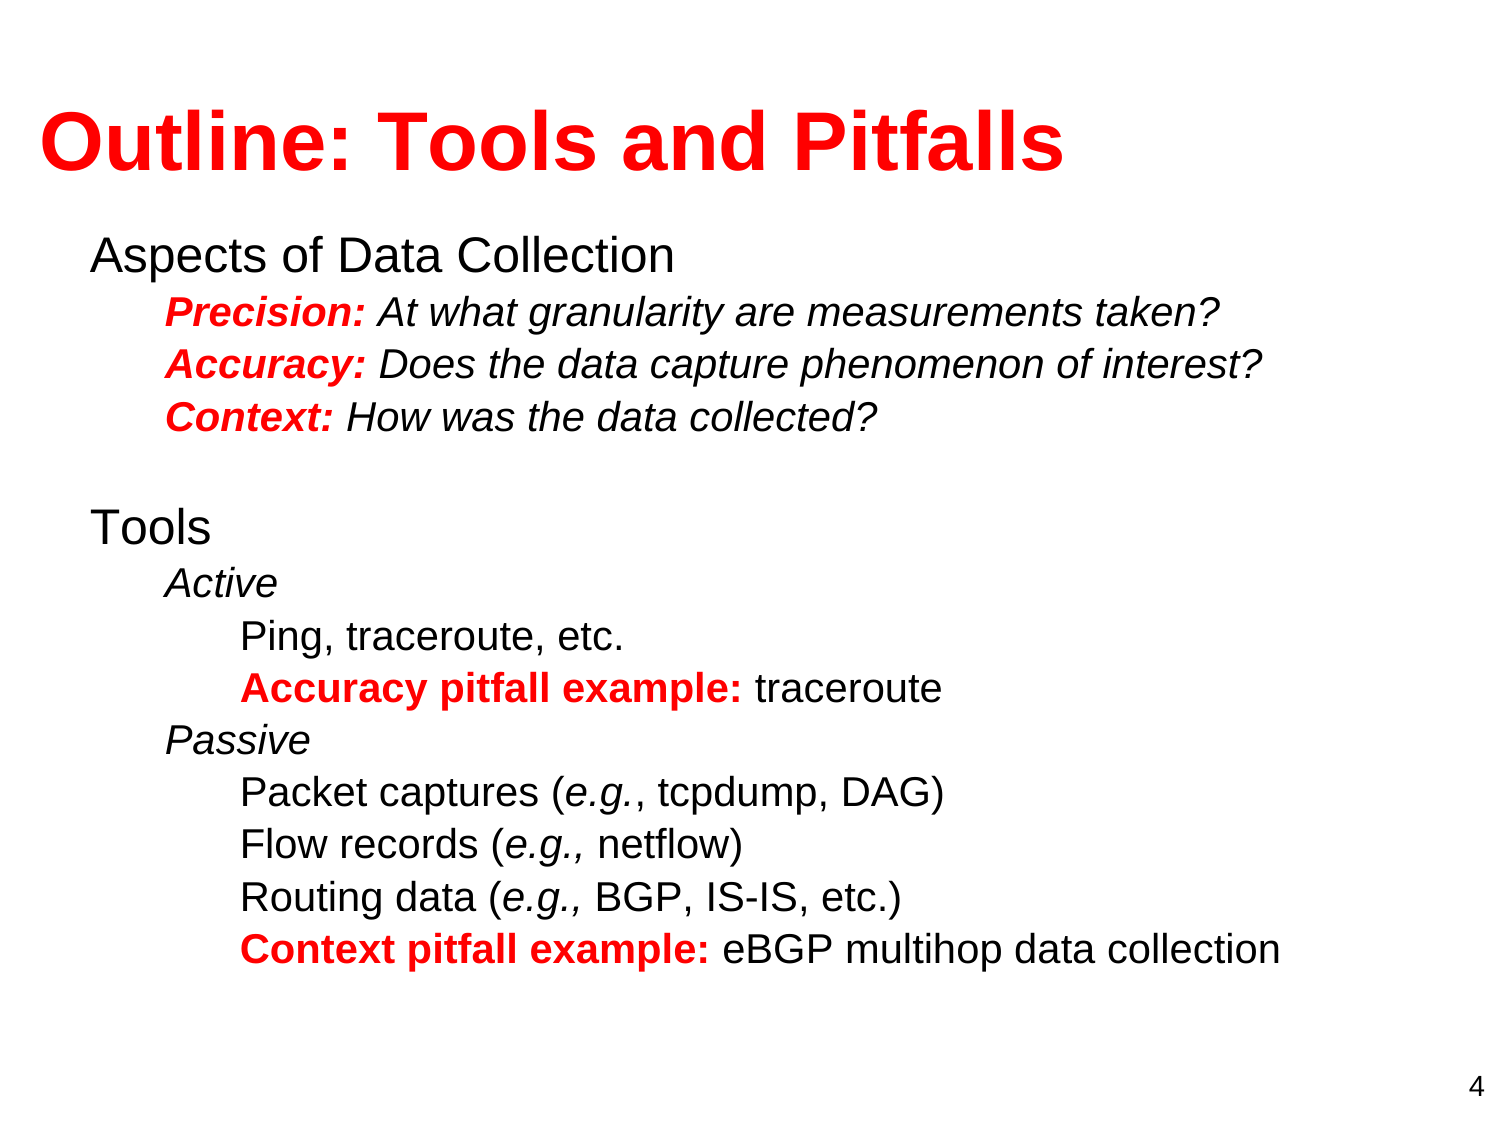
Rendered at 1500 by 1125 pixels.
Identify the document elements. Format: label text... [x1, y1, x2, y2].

title Outline: Tools and Pitfalls [24, 47, 1463, 236]
list Aspects of Data Collection Precision: At what granularity are measurements taken? Accuracy: Does the data capture phenomenon of interest? Context: How was the data collected? Tools Active Ping, traceroute, etc. Accuracy pitfall example: traceroute Passive Packet captures (e.g., tcpdump, DAG) Flow records (e.g., netflow) Routing data (e.g., BGP, IS-IS, etc.) Context pitfall example: eBGP multihop data collection [75, 224, 1426, 1125]
